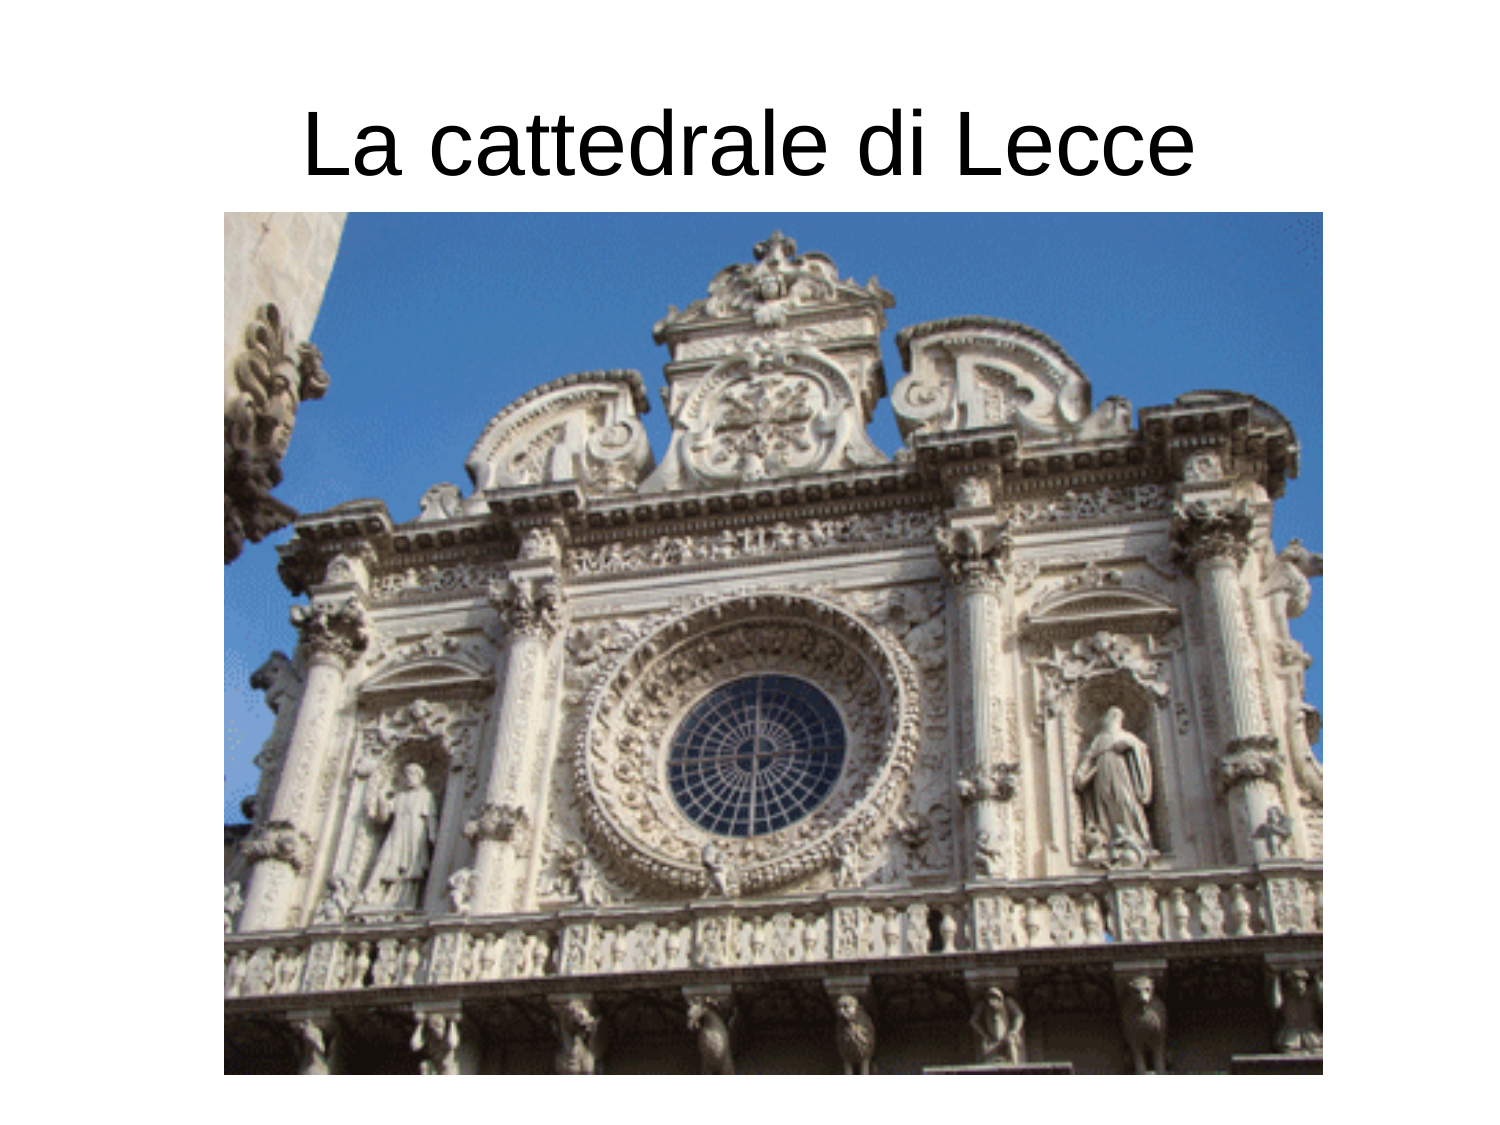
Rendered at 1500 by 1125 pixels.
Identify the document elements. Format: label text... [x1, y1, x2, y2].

picture [224, 212, 1323, 1075]
title La cattedrale di Lecce [75, 21, 1426, 257]
